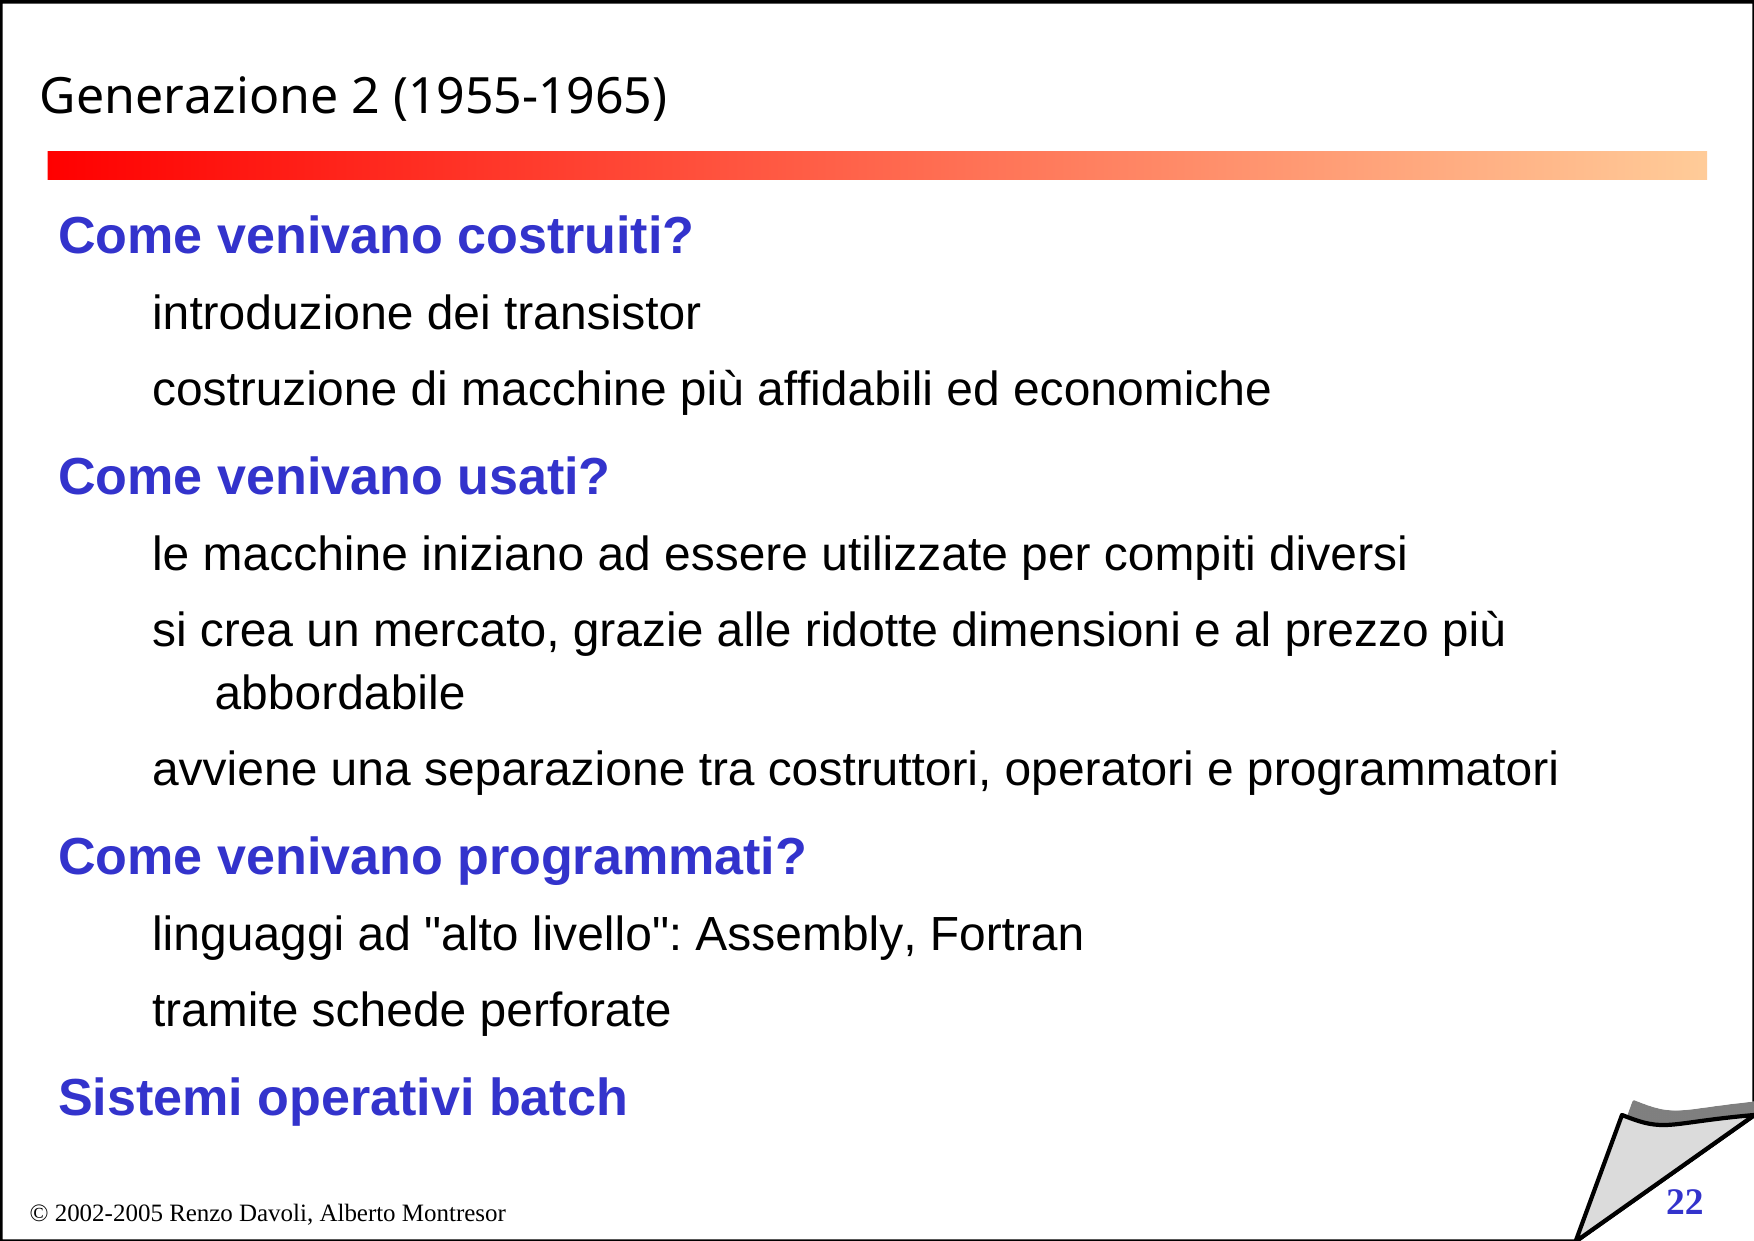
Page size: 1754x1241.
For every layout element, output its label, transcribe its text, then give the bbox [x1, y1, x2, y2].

title Generazione 2 (1955-1965) [40, 49, 1713, 144]
list Come venivano costruiti? introduzione dei transistor costruzione di macchine più affidabili ed economiche Come venivano usati? le macchine iniziano ad essere utilizzate per compiti diversi si crea un mercato, grazie alle ridotte dimensioni e al prezzo più abbordabile avviene una separazione tra costruttori, operatori e programmatori Come venivano programmati? linguaggi ad "alto livello": Assembly, Fortran tramite schede perforate Sistemi operativi batch [58, 206, 1696, 1241]
